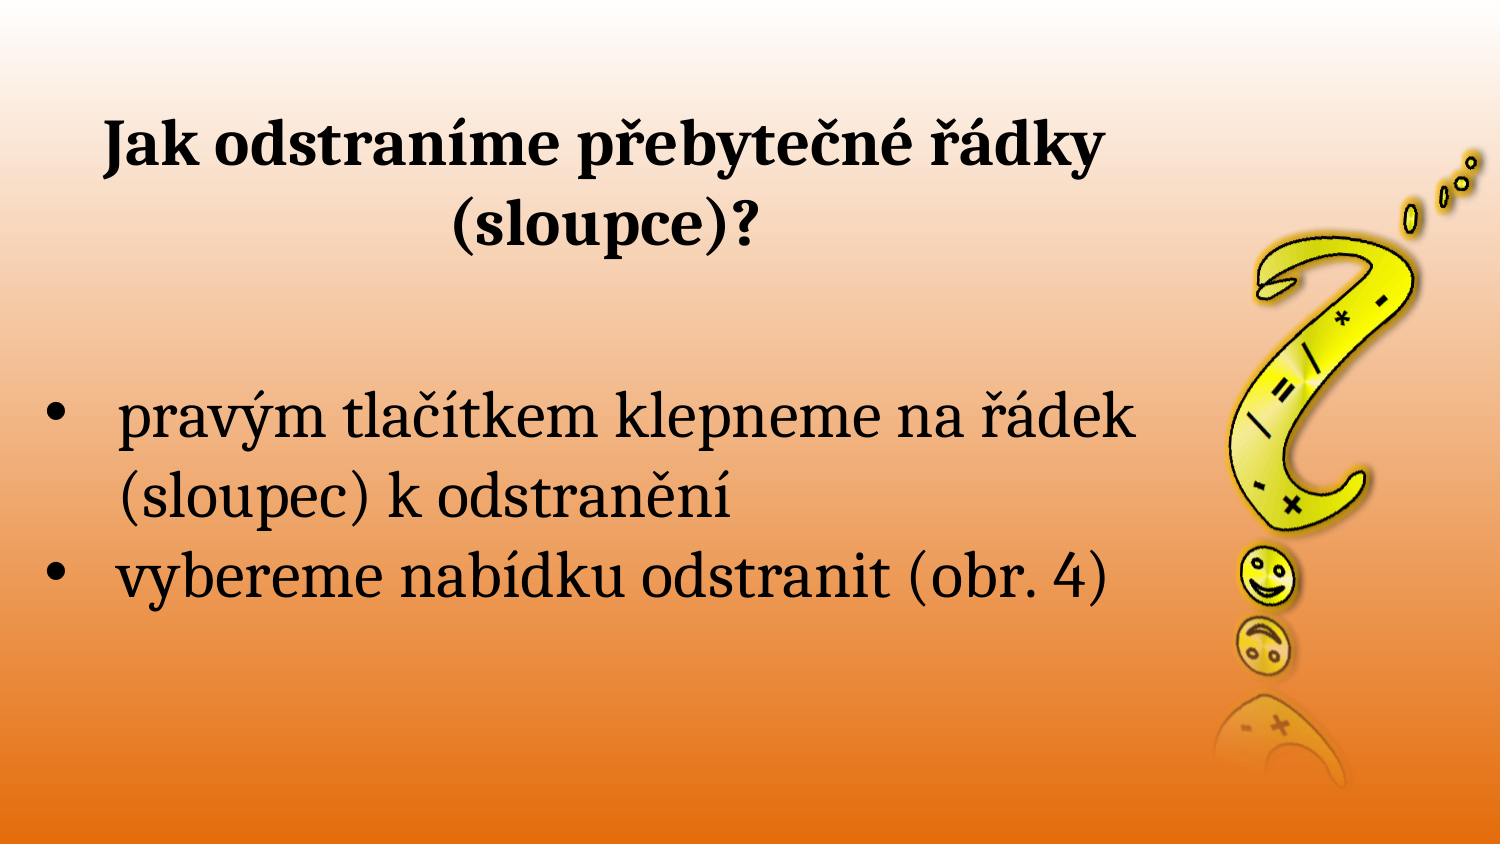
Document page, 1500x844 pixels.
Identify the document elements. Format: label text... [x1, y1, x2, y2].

text_box pravým tlačítkem klepneme na řádek (sloupec) k odstranění vybereme nabídku odstranit (obr. 4) [0, 362, 1211, 619]
text_box Jak odstraníme přebytečné řádky (sloupce)? [0, 91, 1211, 267]
picture [1184, 121, 1500, 844]
